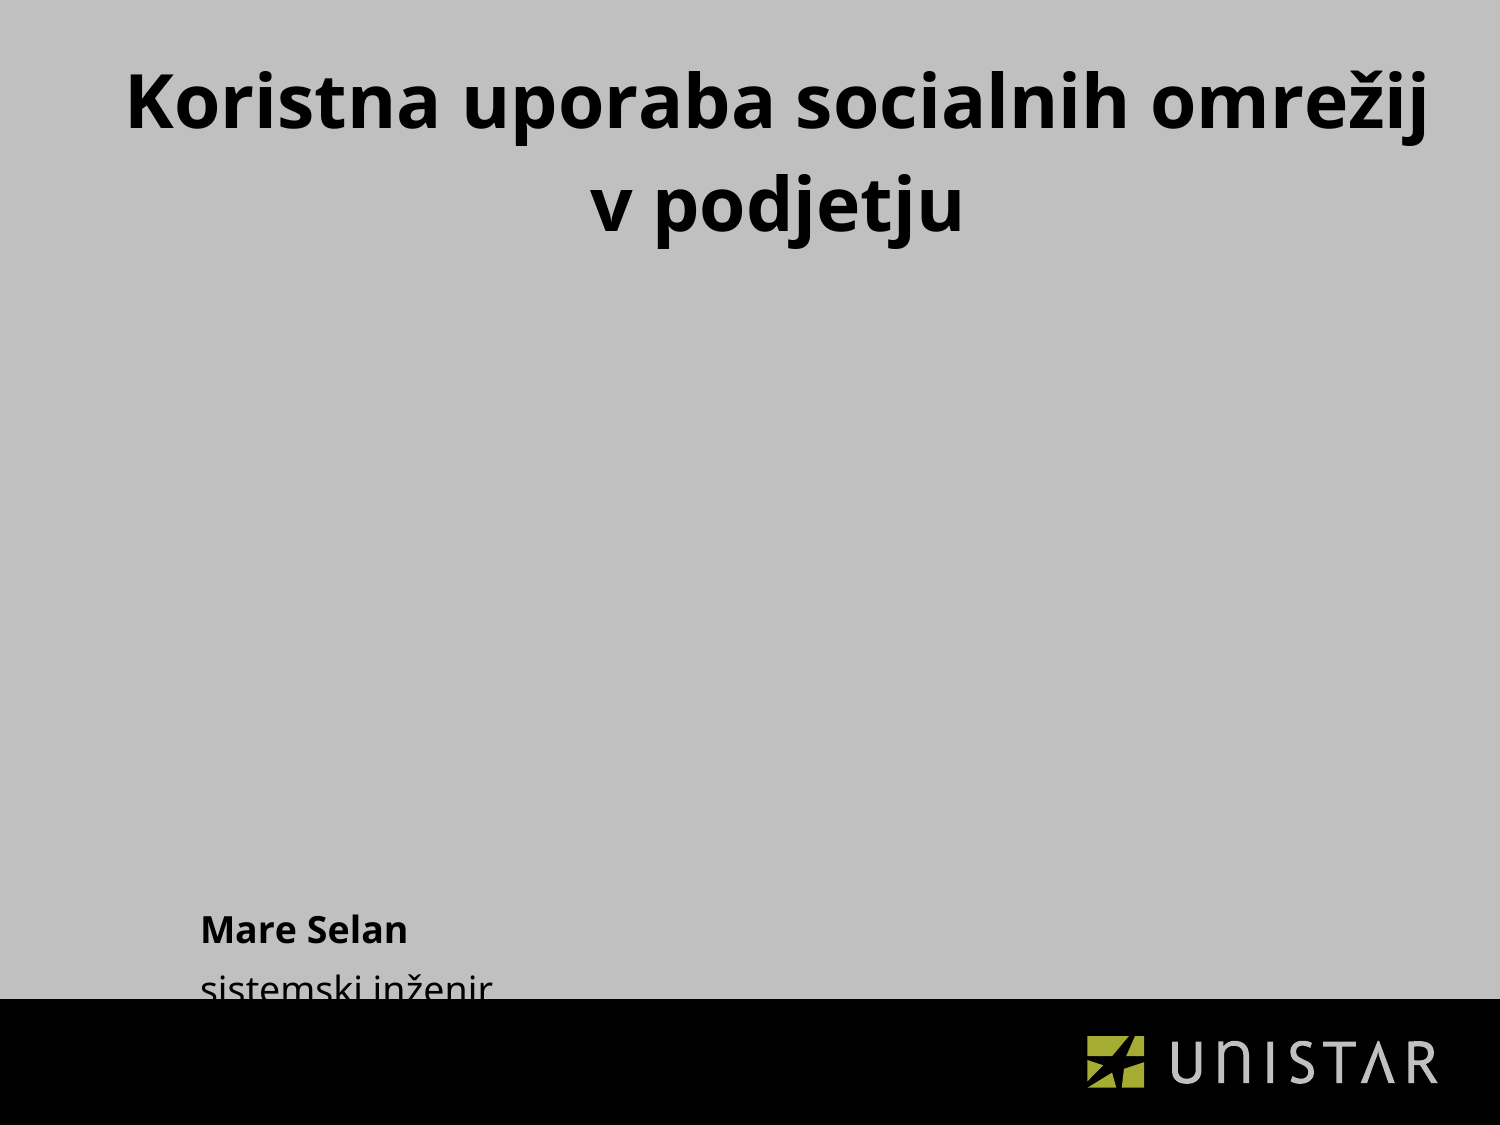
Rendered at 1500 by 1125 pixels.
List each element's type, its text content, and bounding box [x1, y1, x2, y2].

title Koristna uporaba socialnih omrežij v podjetju [109, 59, 1447, 243]
list Mare Selan sistemski inženir CNI, MCNE, NCE ES [200, 299, 1450, 958]
